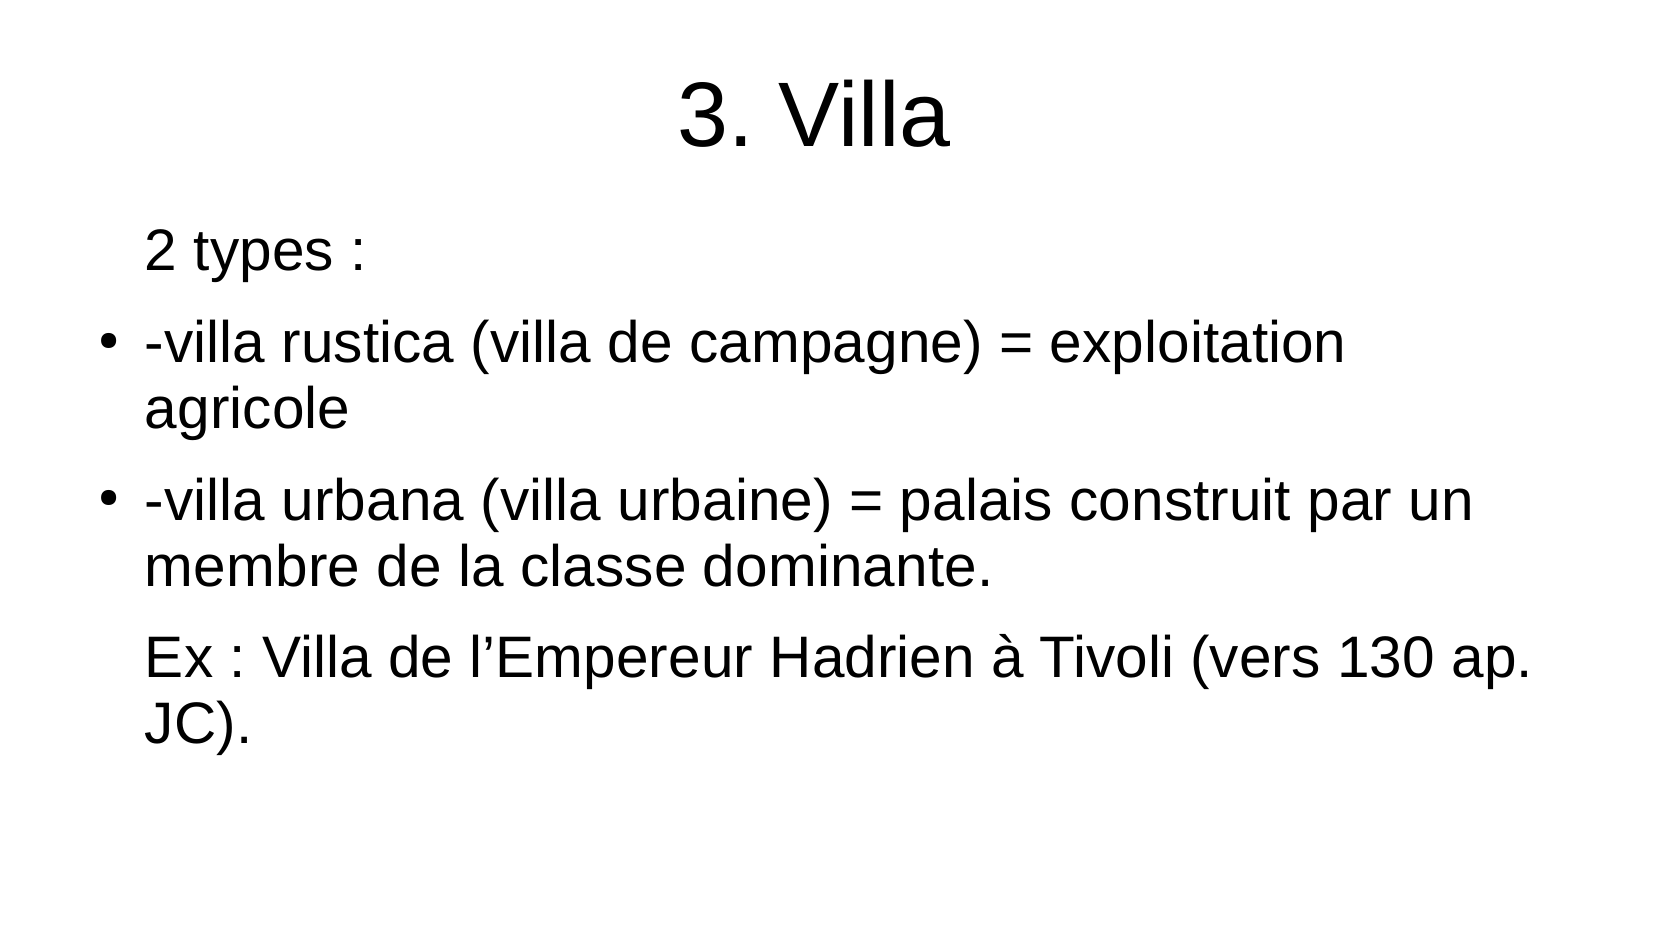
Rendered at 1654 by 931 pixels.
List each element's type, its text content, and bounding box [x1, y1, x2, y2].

title 3. Villa [82, 37, 1571, 193]
list 2 types : -villa rustica (villa de campagne) = exploitation agricole -villa urbana (villa urbaine) = palais construit par un membre de la classe dominante. Ex : Villa de l’Empereur Hadrien à Tivoli (vers 130 ap. JC). [82, 217, 1571, 758]
